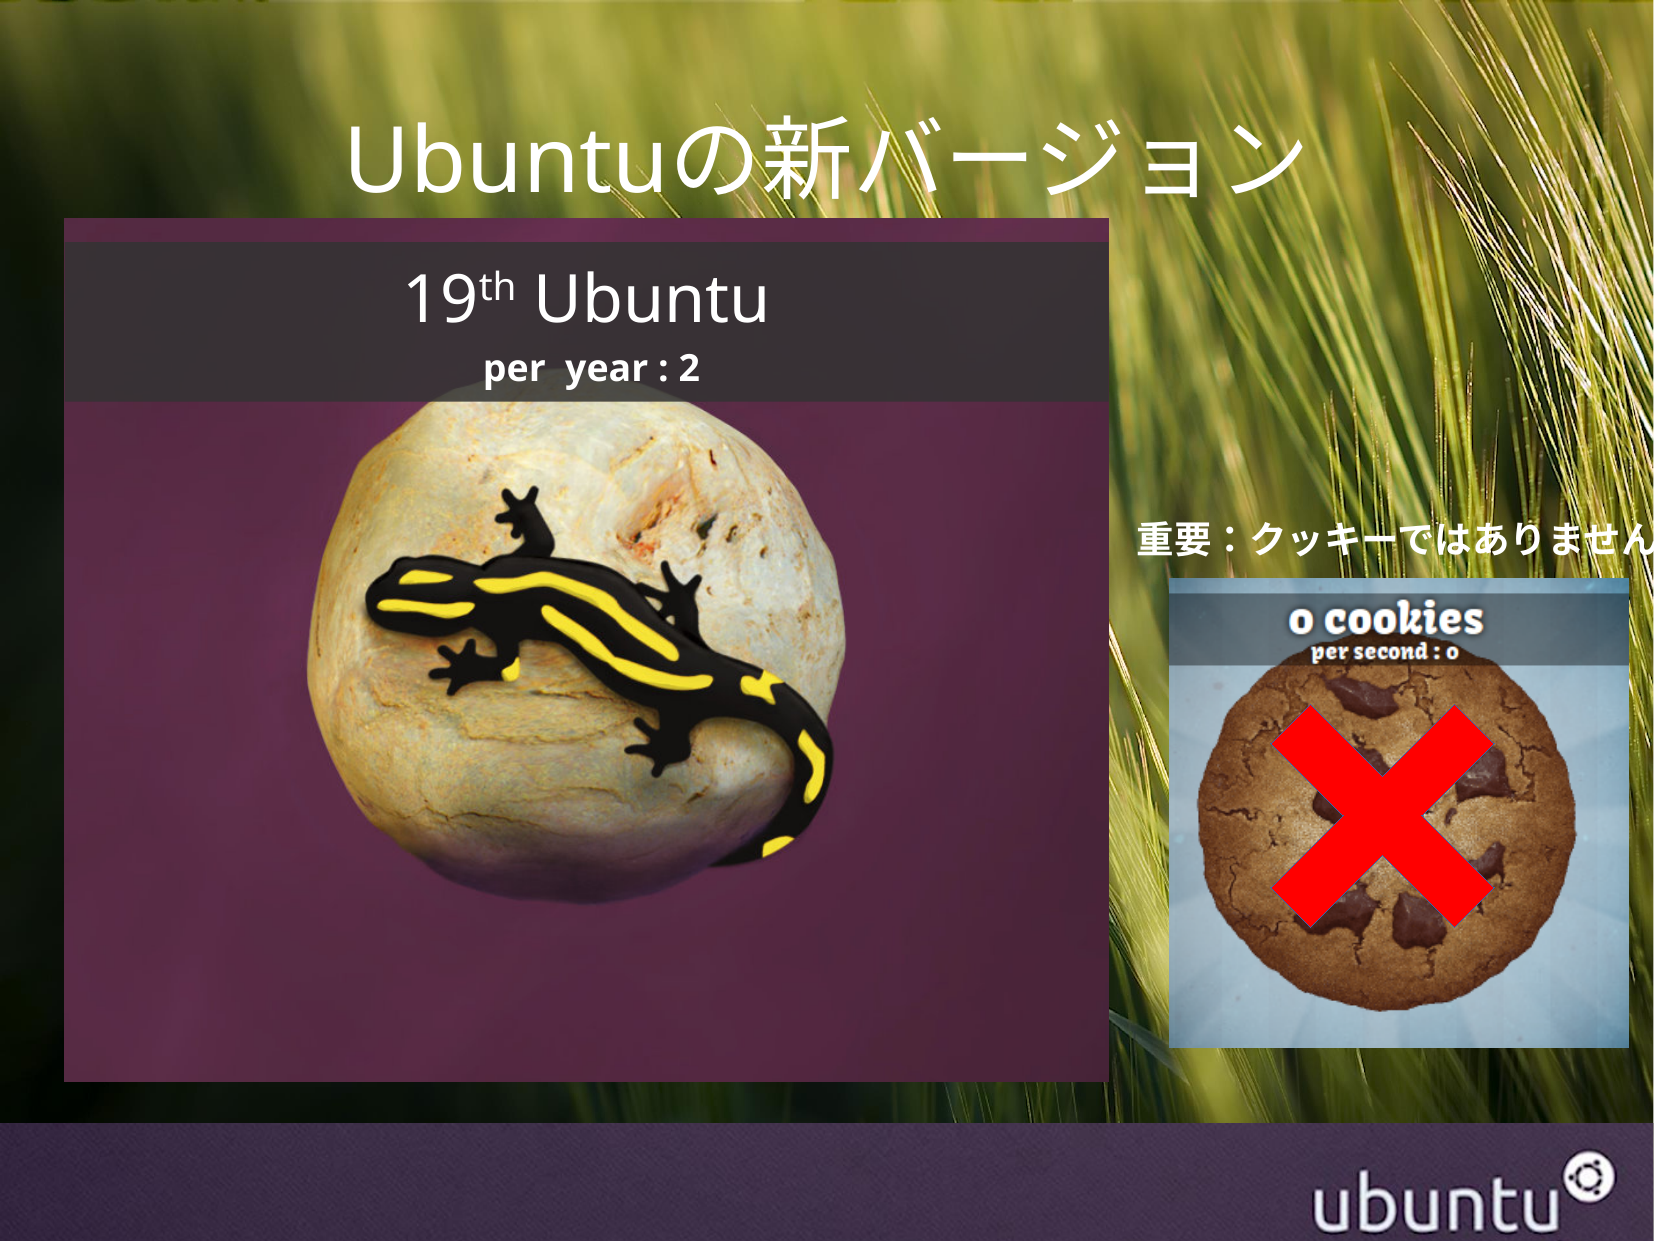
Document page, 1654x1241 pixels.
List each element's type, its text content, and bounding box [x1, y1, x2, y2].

picture [0, 0, 1654, 1241]
text_box [1270, 704, 1495, 928]
text_box 重要：クッキーではありません。 [1122, 502, 1648, 556]
text_box 19th Ubuntu per year : 2 [64, 242, 1109, 402]
title Ubuntuの新バージョン [82, 49, 1571, 257]
